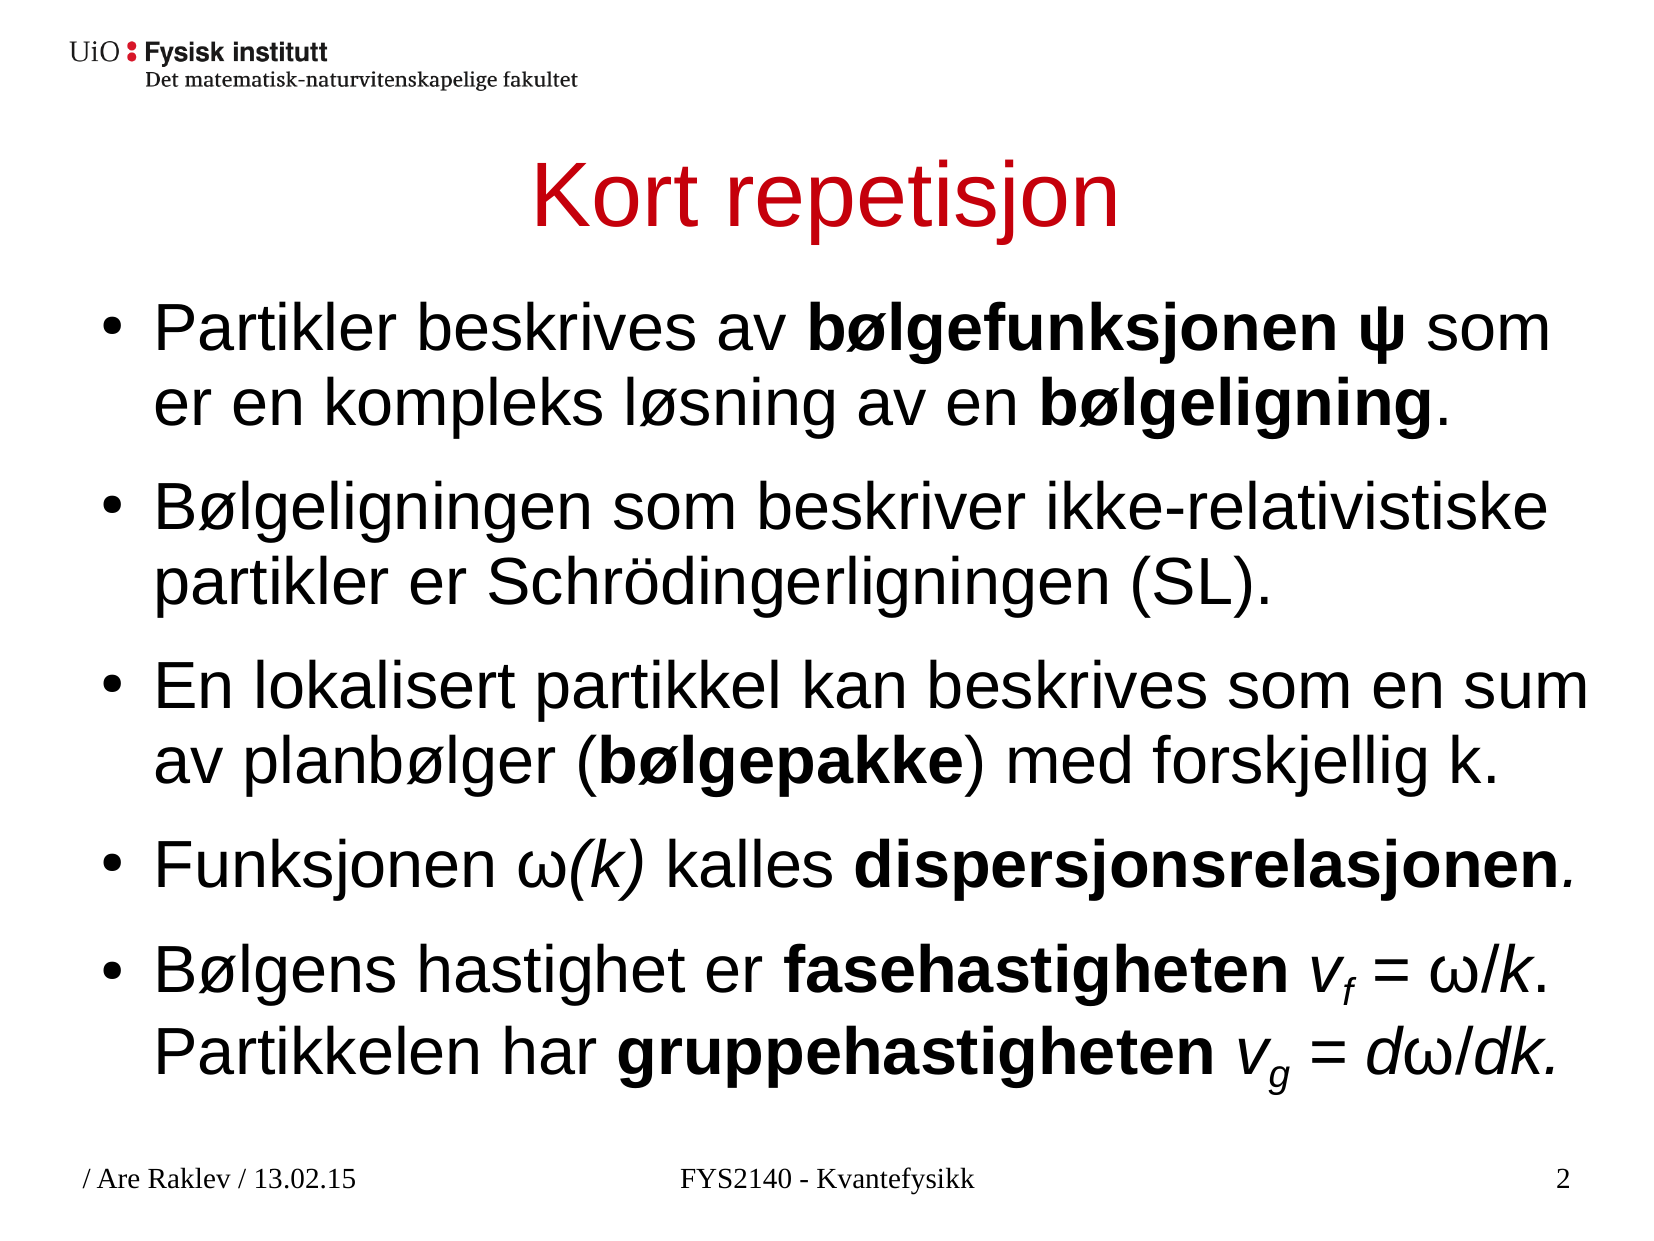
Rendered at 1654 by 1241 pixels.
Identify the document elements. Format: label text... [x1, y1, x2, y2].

title Kort repetisjon [82, 90, 1571, 290]
list Partikler beskrives av bølgefunksjonen ψ som er en kompleks løsning av en bølgeligning. Bølgeligningen som beskriver ikke-relativistiske partikler er Schrödingerligningen (SL). En lokalisert partikkel kan beskrives som en sum av planbølger (bølgepakke) med forskjellig k. Funksjonen ω(k) kalles dispersjonsrelasjonen. Bølgens hastighet er fasehastigheten vf = ω/k. Partikkelen har gruppehastigheten vg = dω/dk. [82, 290, 1613, 1163]
picture [68, 37, 581, 93]
